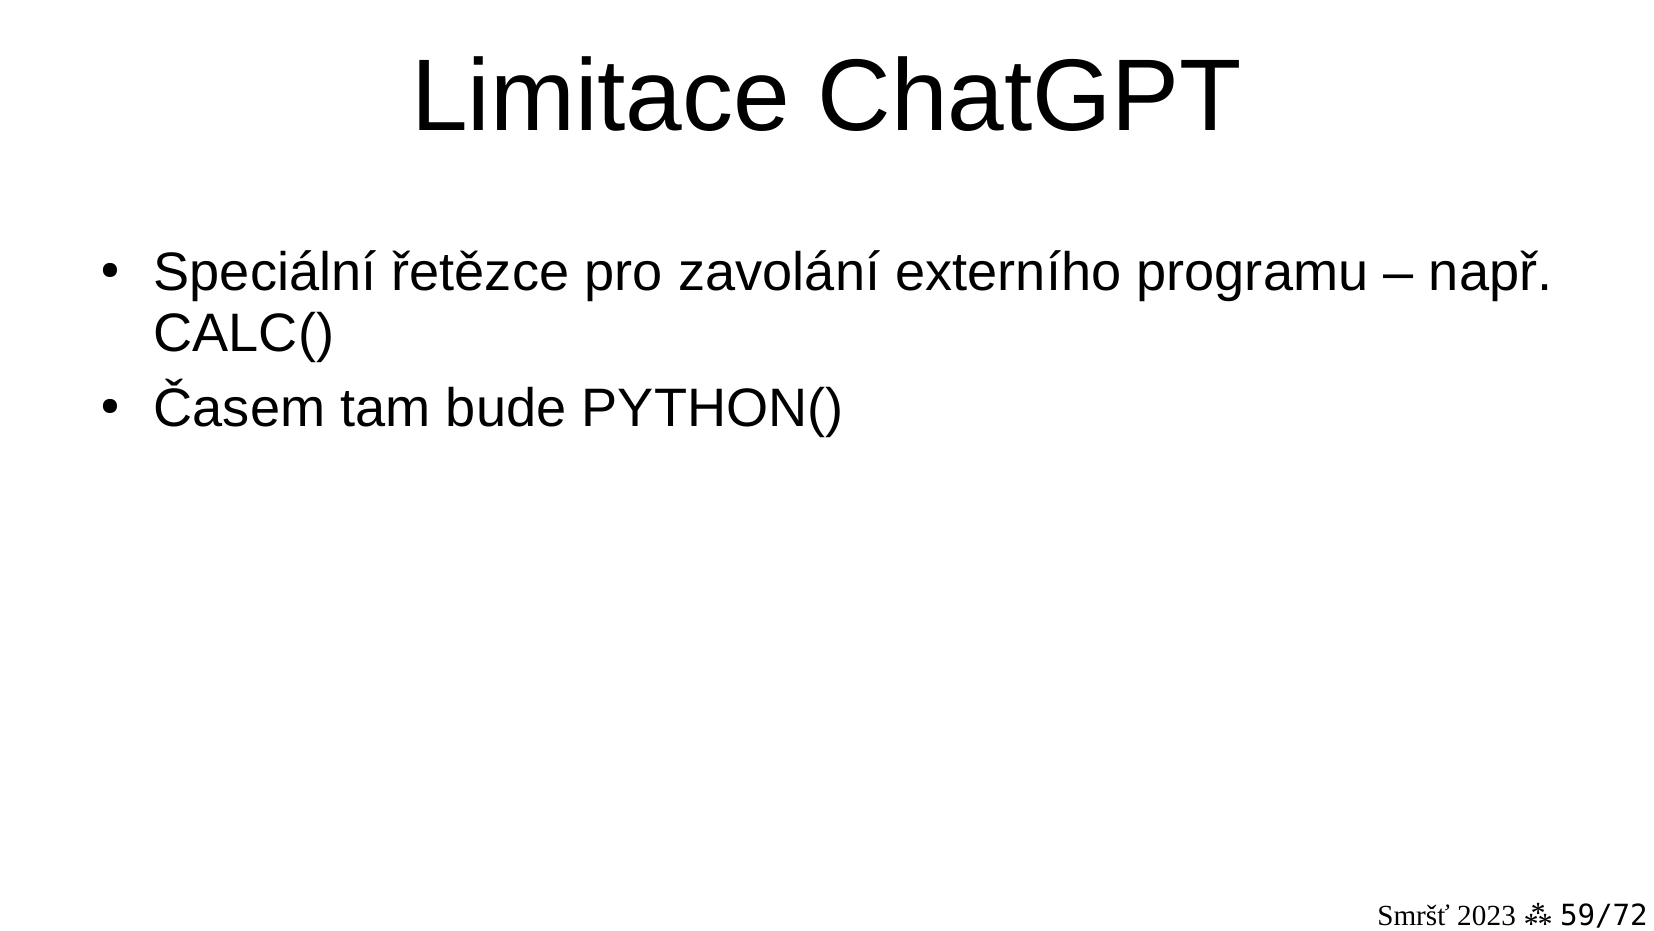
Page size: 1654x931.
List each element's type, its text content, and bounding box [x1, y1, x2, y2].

title Limitace ChatGPT [82, 38, 1571, 153]
list Speciální řetězce pro zavolání externího programu – např. CALC() Časem tam bude PYTHON() [82, 241, 1571, 842]
